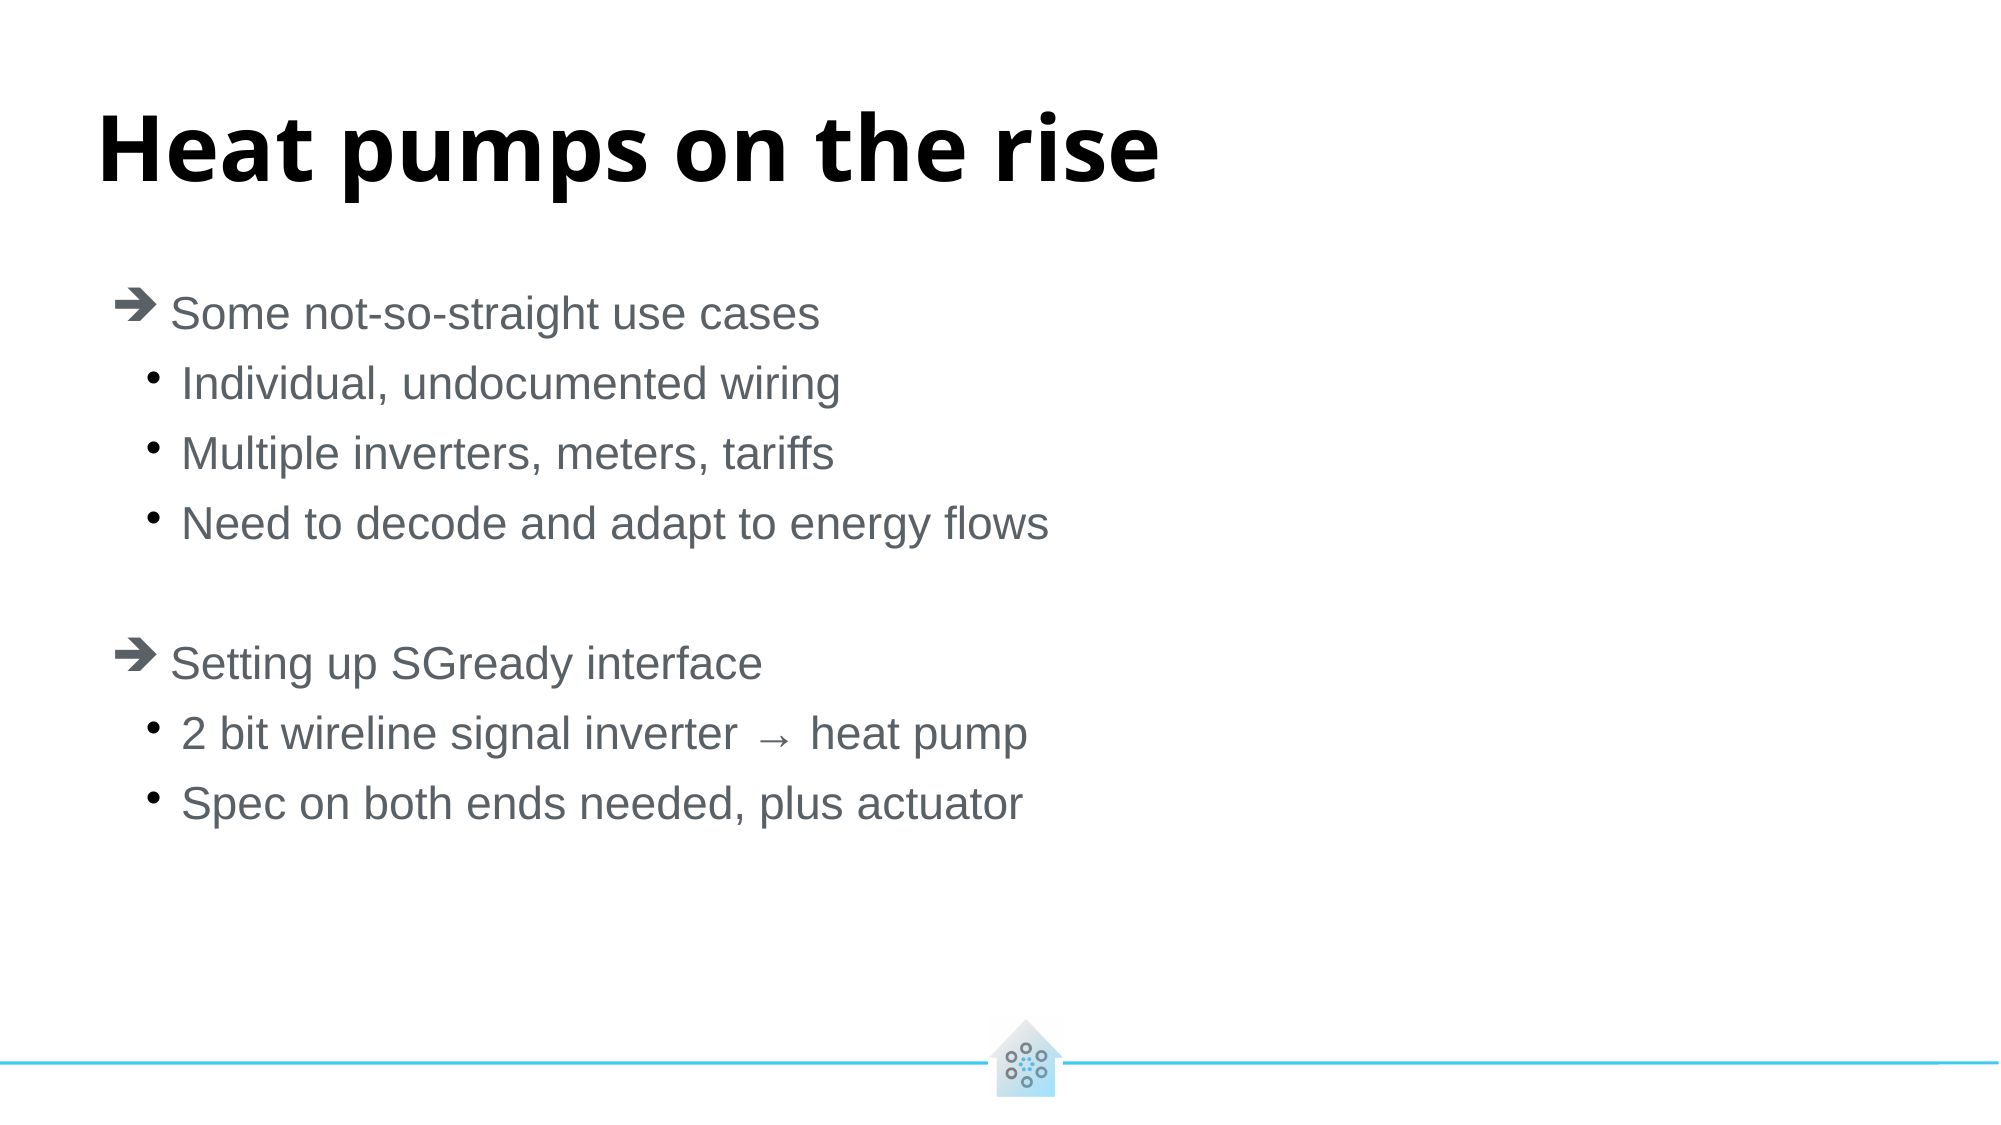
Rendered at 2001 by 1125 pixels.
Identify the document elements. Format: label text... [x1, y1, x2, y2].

text_box Heat pumps on the rise [87, 13, 1947, 290]
picture [988, 1015, 1063, 1098]
text_box Some not-so-straight use cases Individual, undocumented wiring Multiple inverters, meters, tariffs Need to decode and adapt to energy flows Setting up SGready interface 2 bit wireline signal inverter → heat pump Spec on both ends needed, plus actuator [102, 215, 2000, 908]
